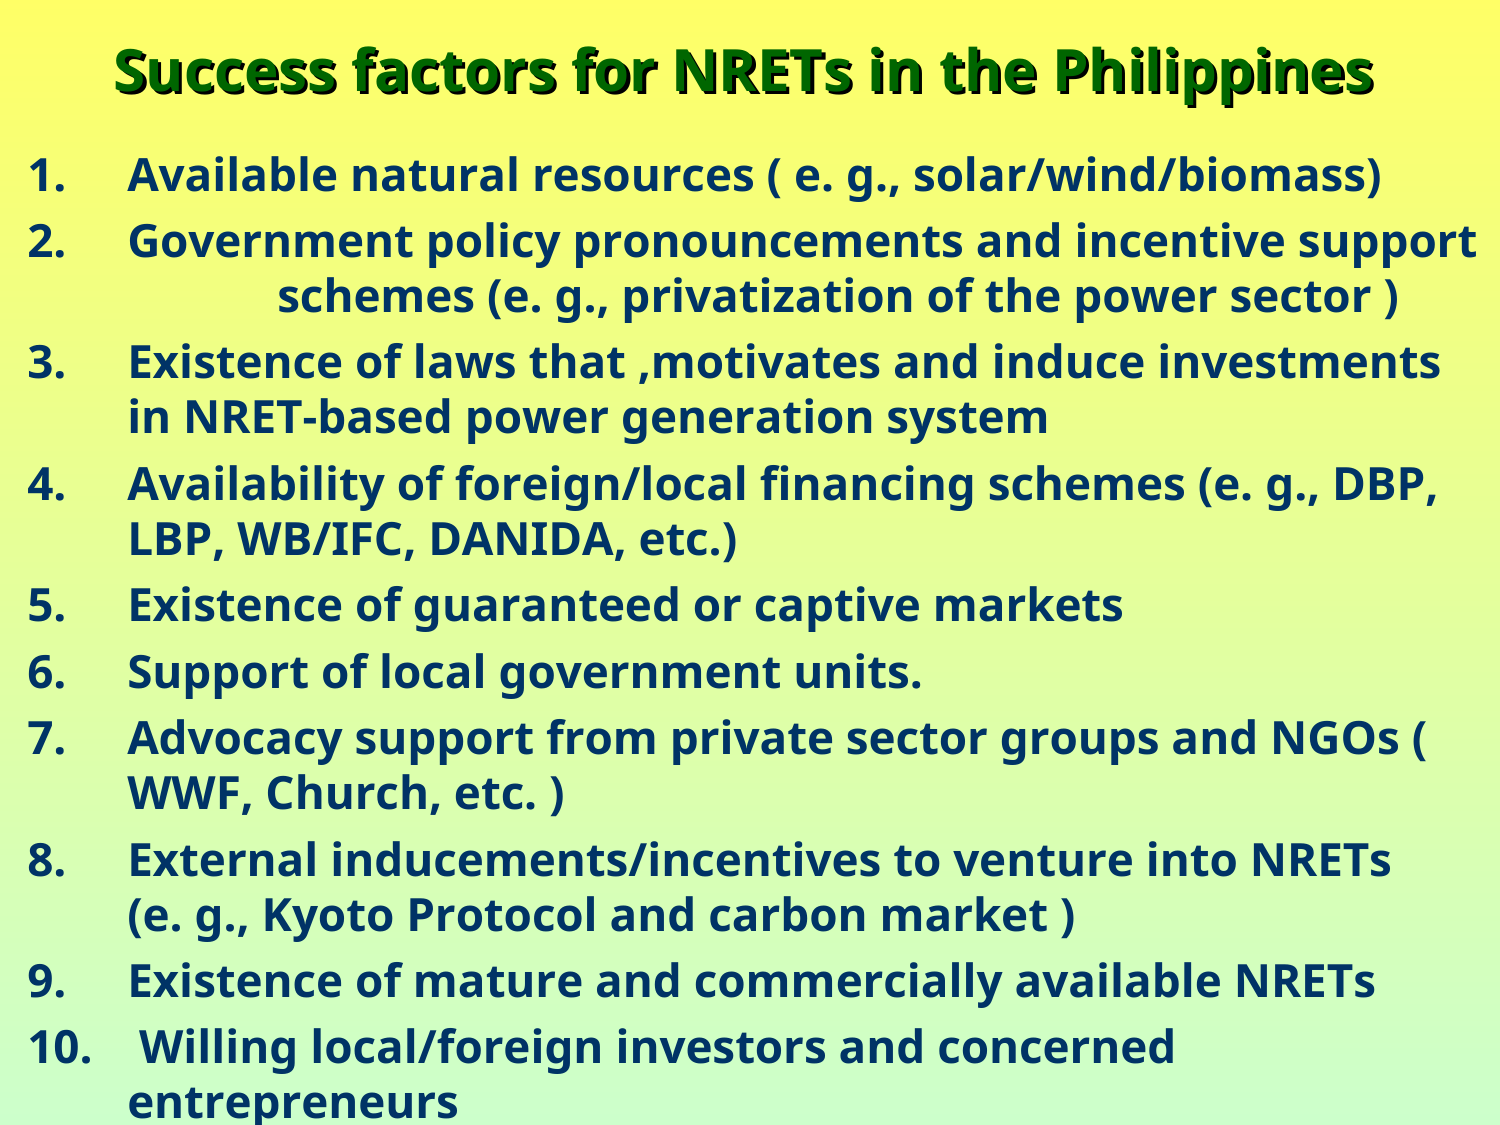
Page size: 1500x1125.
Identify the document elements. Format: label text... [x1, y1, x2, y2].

text_box Available natural resources ( e. g., solar/wind/biomass) Government policy pronouncements and incentive support schemes (e. g., privatization of the power sector ) Existence of laws that ,motivates and induce investments in NRET-based power generation system Availability of foreign/local financing schemes (e. g., DBP, LBP, WB/IFC, DANIDA, etc.) Existence of guaranteed or captive markets Support of local government units. Advocacy support from private sector groups and NGOs ( WWF, Church, etc. ) External inducements/incentives to venture into NRETs (e. g., Kyoto Protocol and carbon market ) Existence of mature and commercially available NRETs Willing local/foreign investors and concerned entrepreneurs [12, 137, 1500, 1125]
subtitle Success factors for NRETs in the Philippines [12, 24, 1475, 126]
